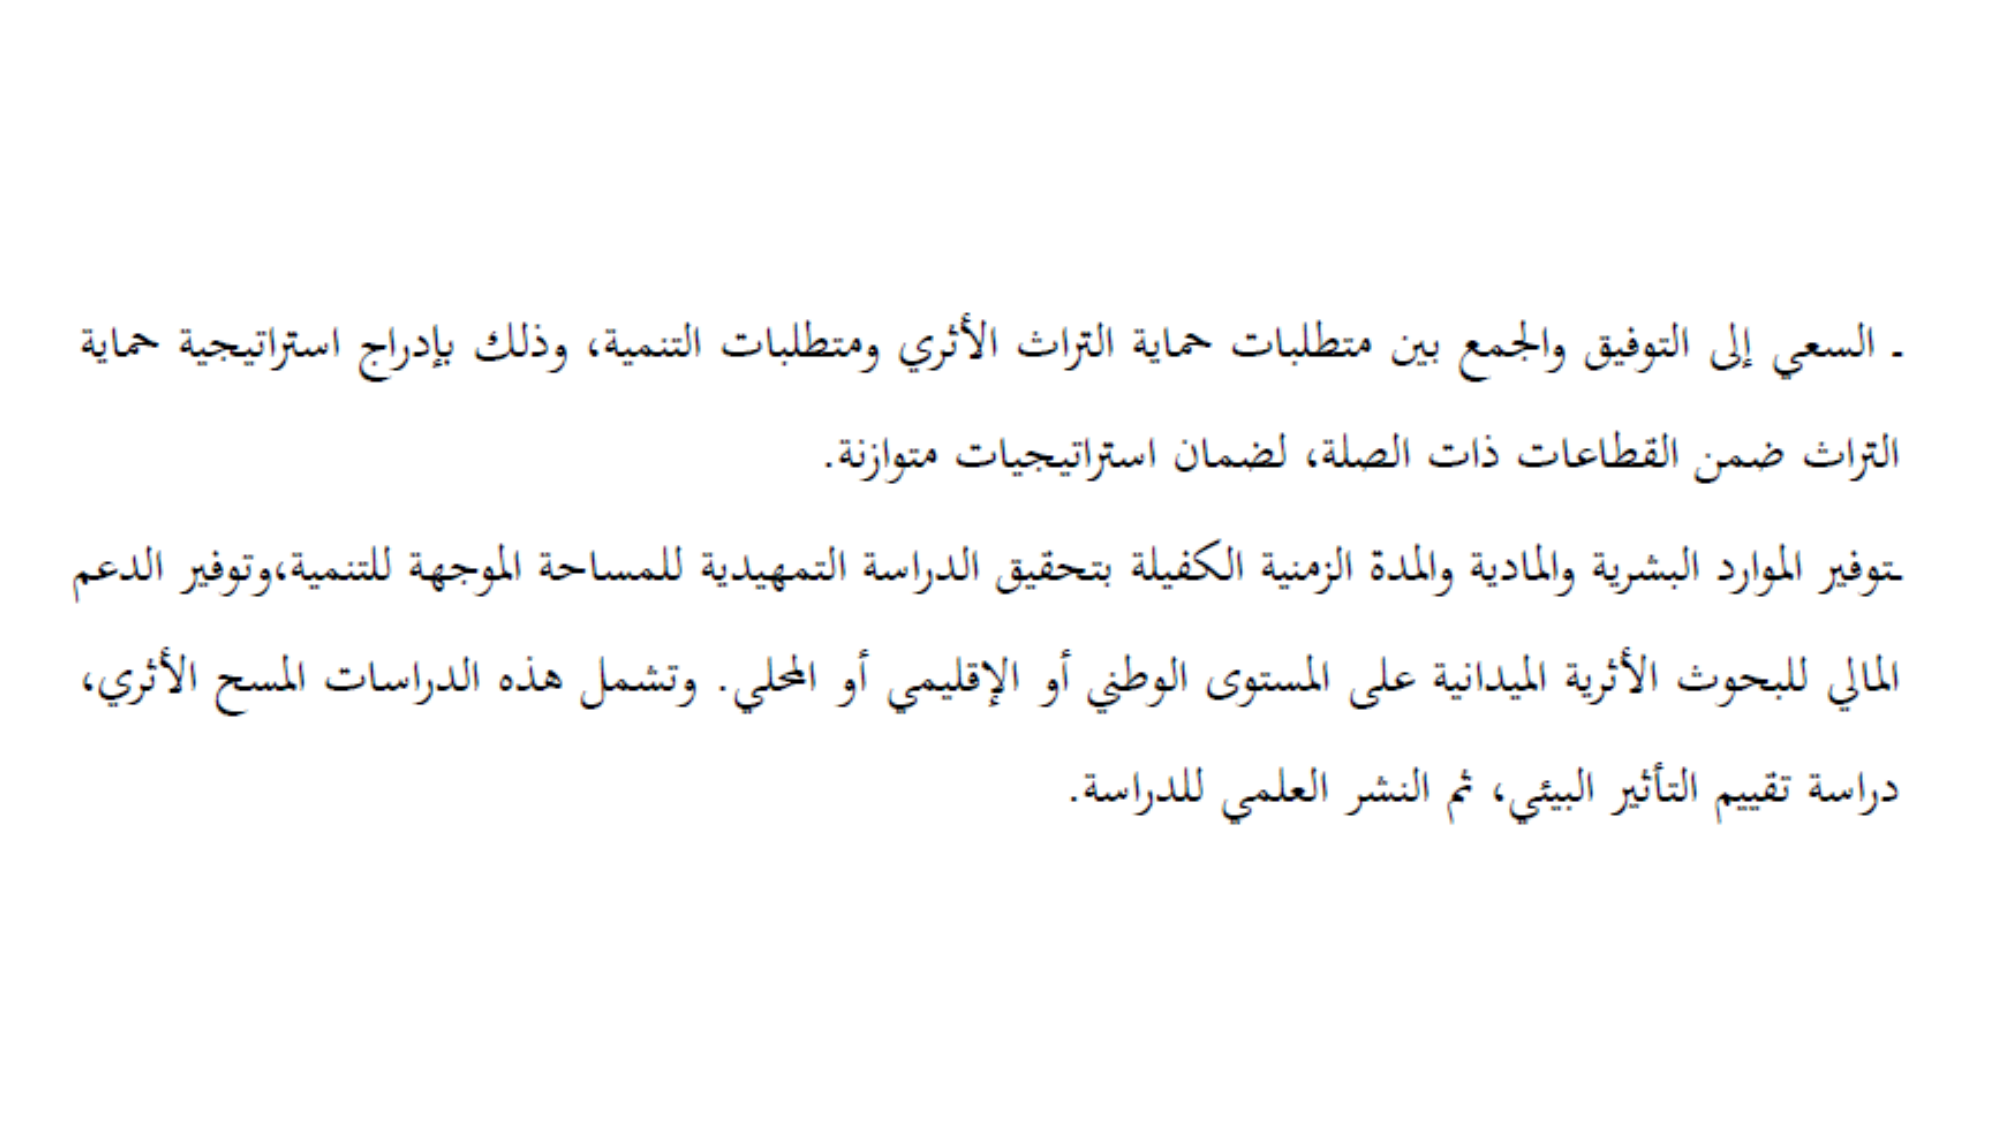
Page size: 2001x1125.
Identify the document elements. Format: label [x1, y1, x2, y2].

picture [51, 295, 1913, 830]
